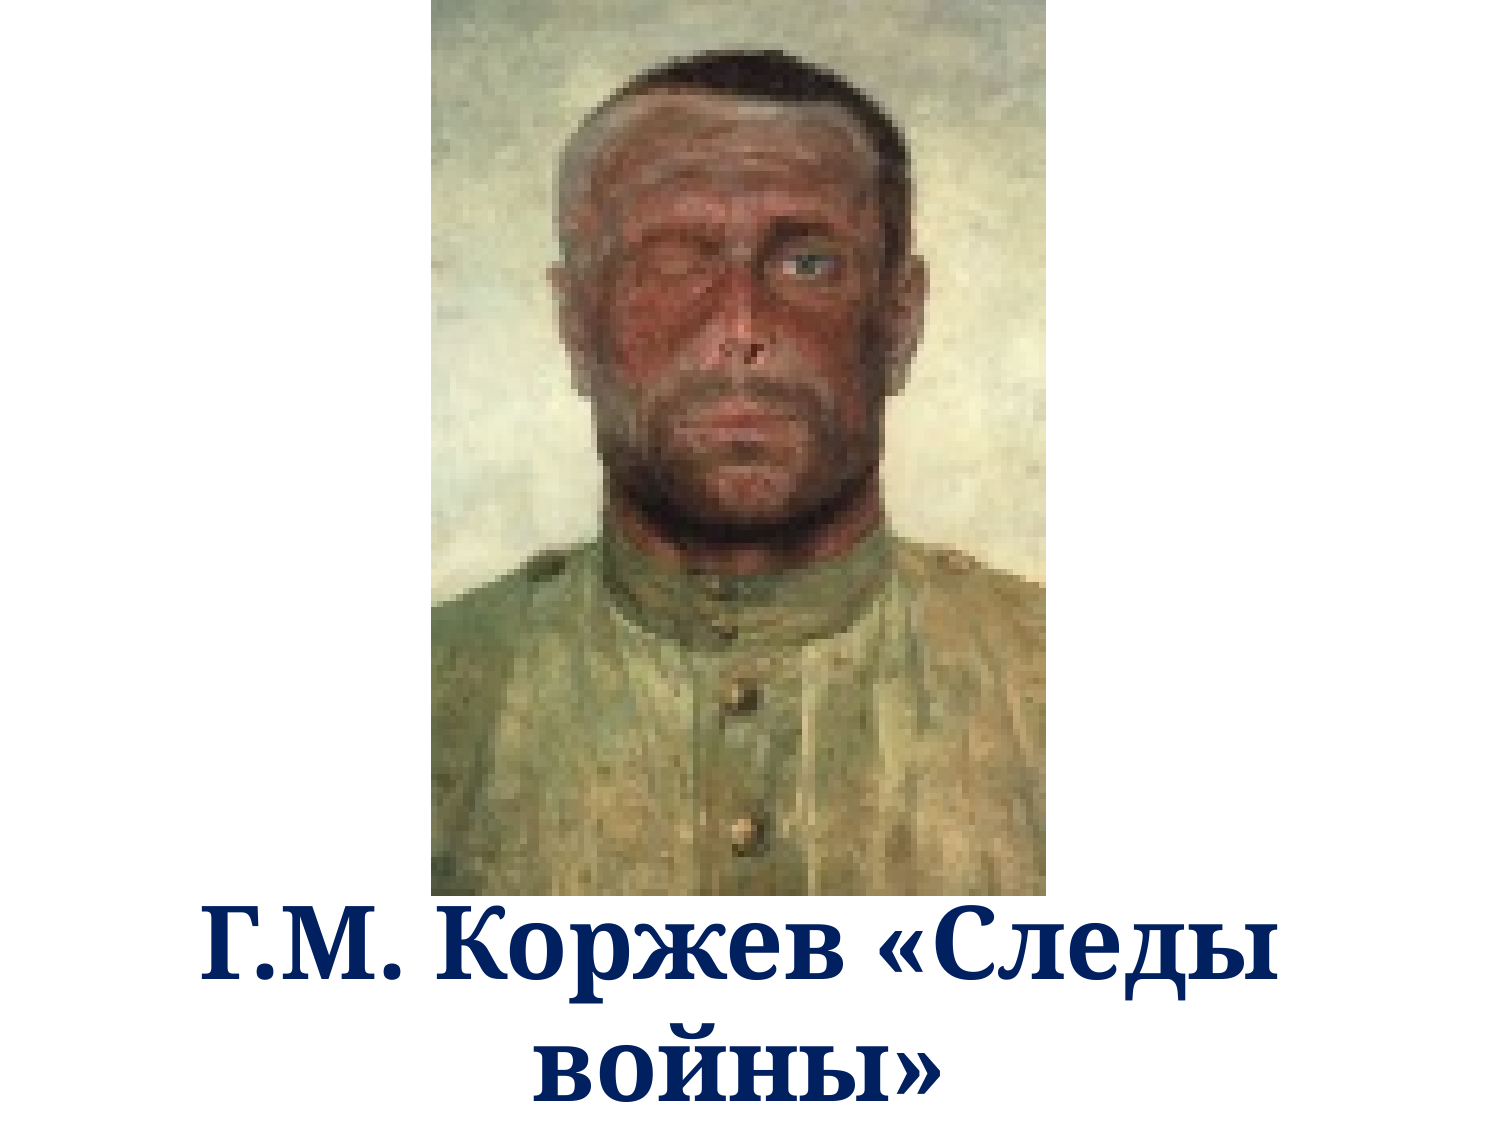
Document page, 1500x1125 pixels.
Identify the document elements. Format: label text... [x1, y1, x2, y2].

title Г.М. Коржев «Следы войны» [64, 869, 1415, 1058]
picture [431, 0, 1046, 896]
